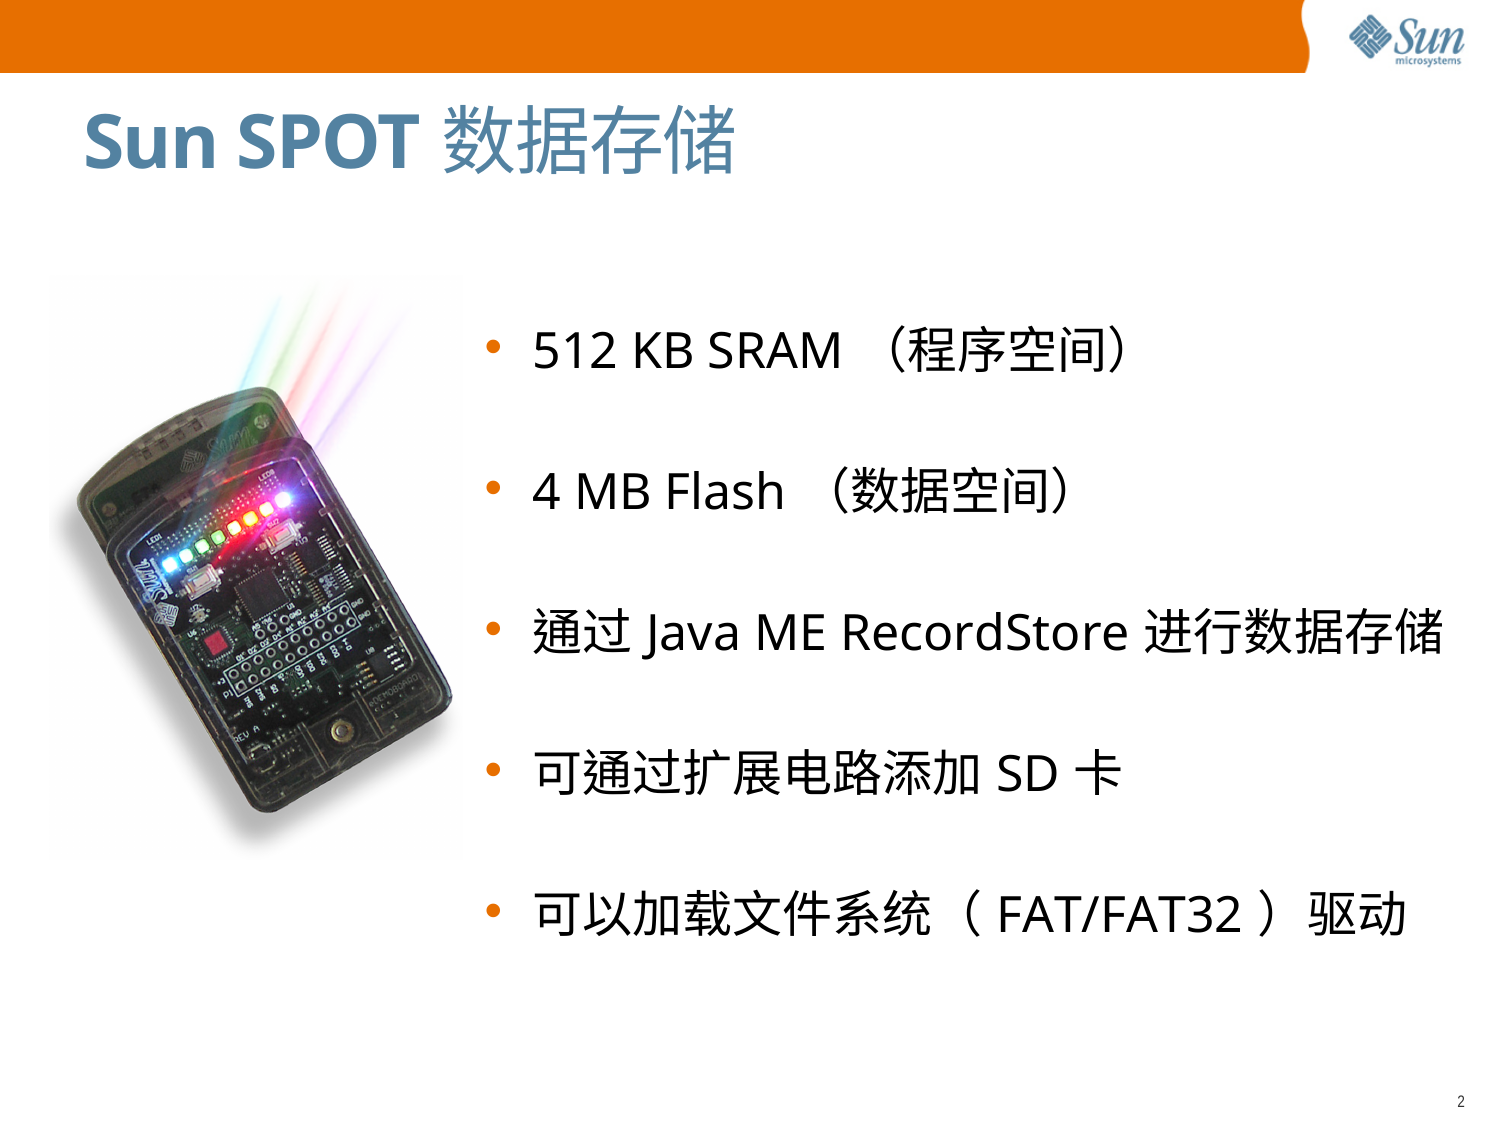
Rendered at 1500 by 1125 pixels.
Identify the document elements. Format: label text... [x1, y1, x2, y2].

picture [0, 0, 1500, 73]
list 512 KB SRAM（程序空间） 4 MB Flash（数据空间） 通过Java ME RecordStore进行数据存储 可通过扩展电路添加SD卡 可以加载文件系统（FAT/FAT32）驱动 [450, 314, 1494, 904]
picture [49, 275, 463, 860]
title Sun SPOT数据存储 [83, 94, 1446, 199]
